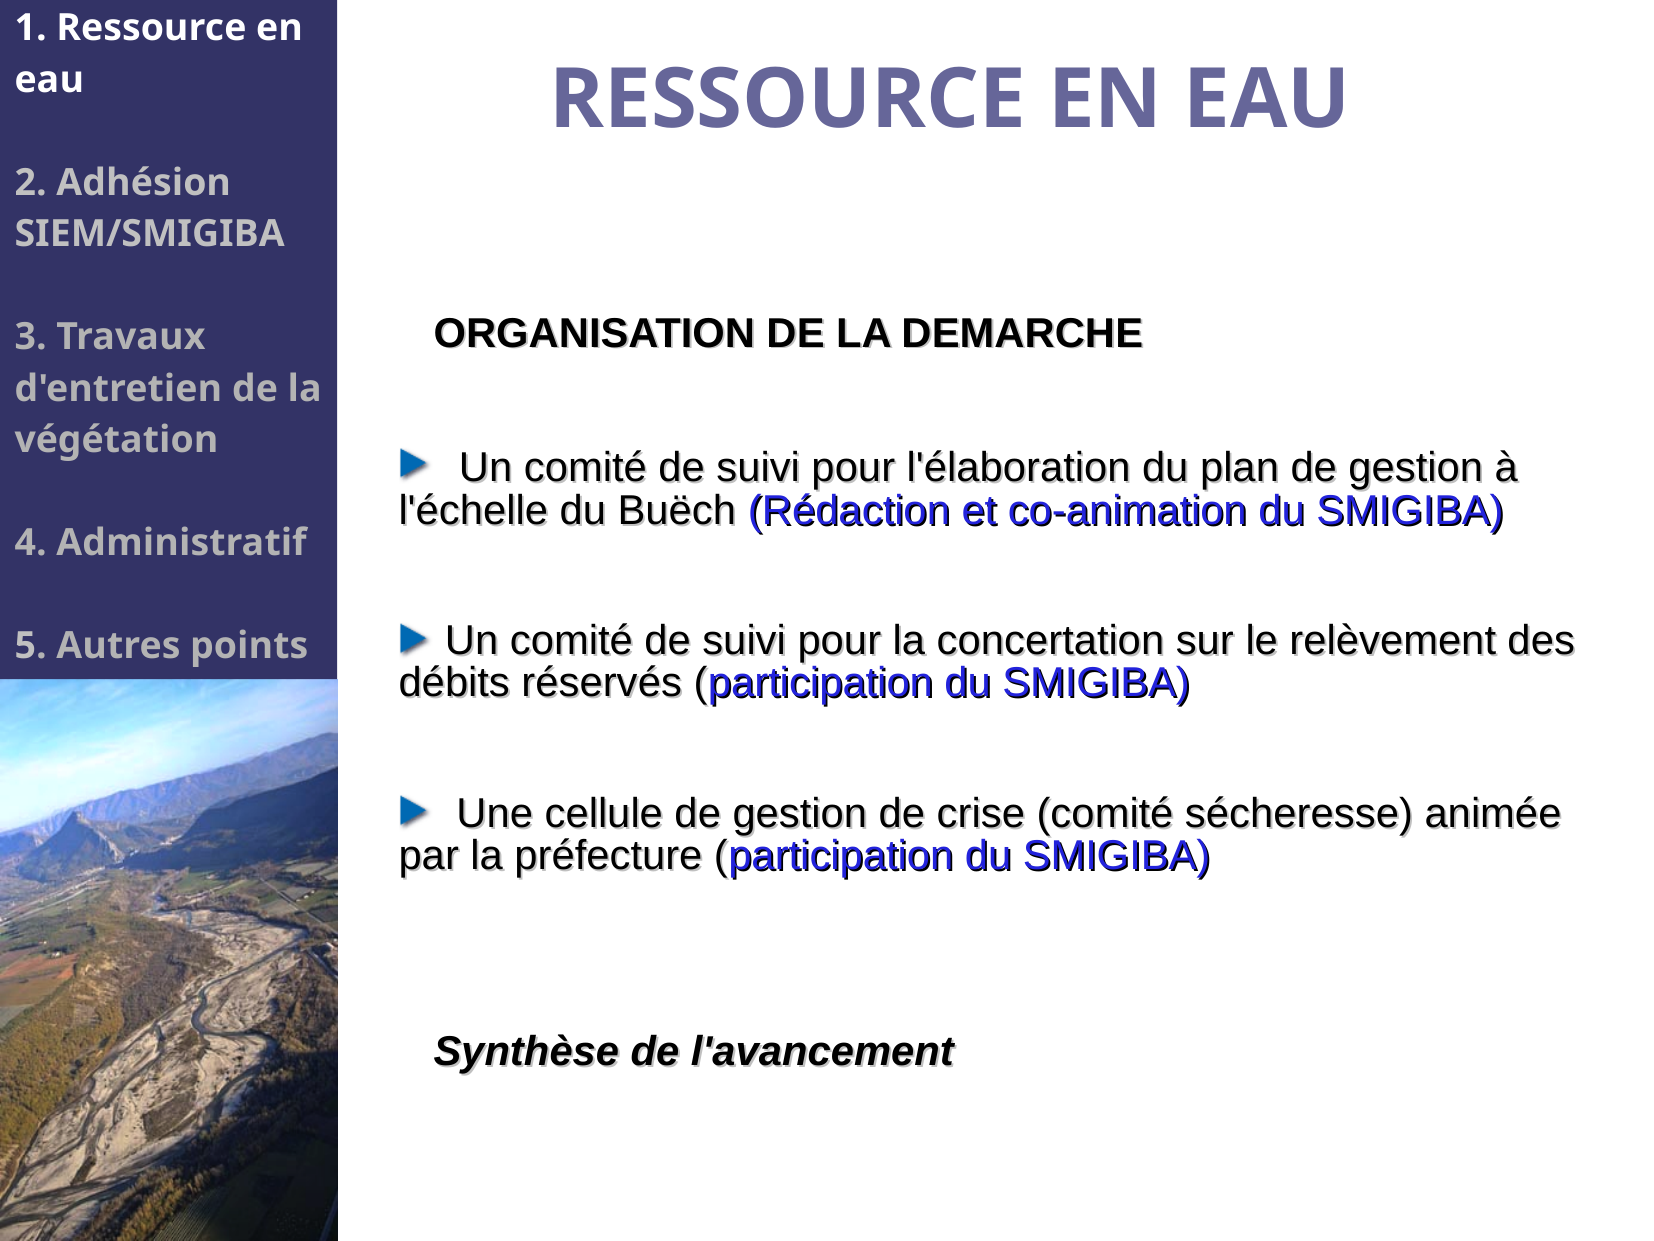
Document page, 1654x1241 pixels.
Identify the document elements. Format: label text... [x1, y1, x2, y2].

text_box RESSOURCE EN EAU [518, 29, 1405, 148]
picture [398, 620, 434, 661]
text_box 1. Ressource en eau 2. Adhésion SIEM/SMIGIBA 3. Travaux d'entretien de la végétation 4. Administratif 5. Autres points [0, 0, 338, 680]
picture [0, 680, 338, 1241]
picture [398, 792, 434, 833]
text_box ORGANISATION DE LA DEMARCHE Un comité de suivi pour l'élaboration du plan de gestion à l'échelle du Buëch (Rédaction et co-animation du SMIGIBA) Un comité de suivi pour la concertation sur le relèvement des débits réservés (participation du SMIGIBA) Une cellule de gestion de crise (comité sécheresse) animée par la préfecture (participation du SMIGIBA) Synthèse de l'avancement [383, 236, 1625, 414]
picture [398, 445, 434, 485]
